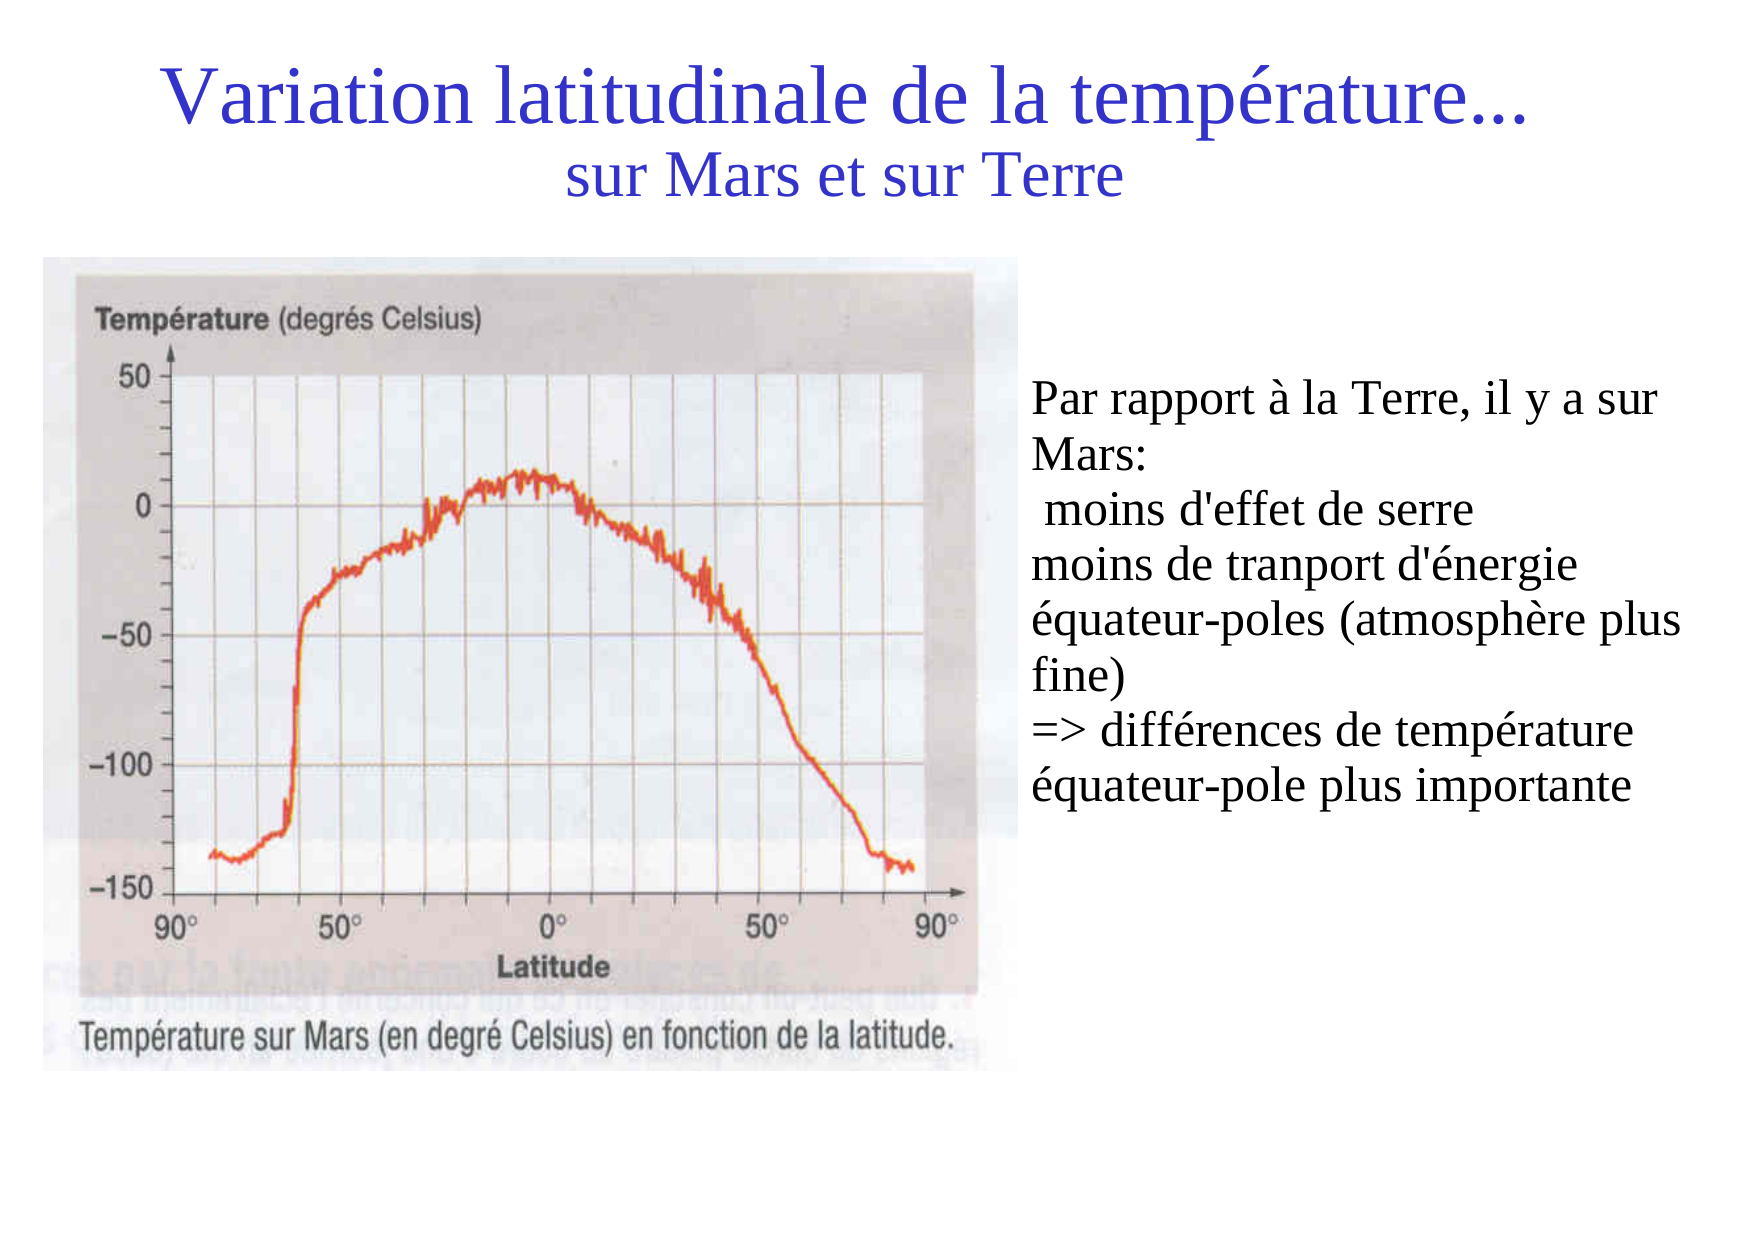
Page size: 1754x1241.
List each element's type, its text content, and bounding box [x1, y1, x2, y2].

text_box Par rapport à la Terre, il y a sur Mars: moins d'effet de serre moins de tranport d'énergie équateur-poles (atmosphère plus fine) => différences de température équateur-pole plus importante [1031, 370, 1705, 813]
picture [43, 257, 1018, 1071]
title Variation latitudinale de la température... sur Mars et sur Terre [97, 29, 1595, 236]
